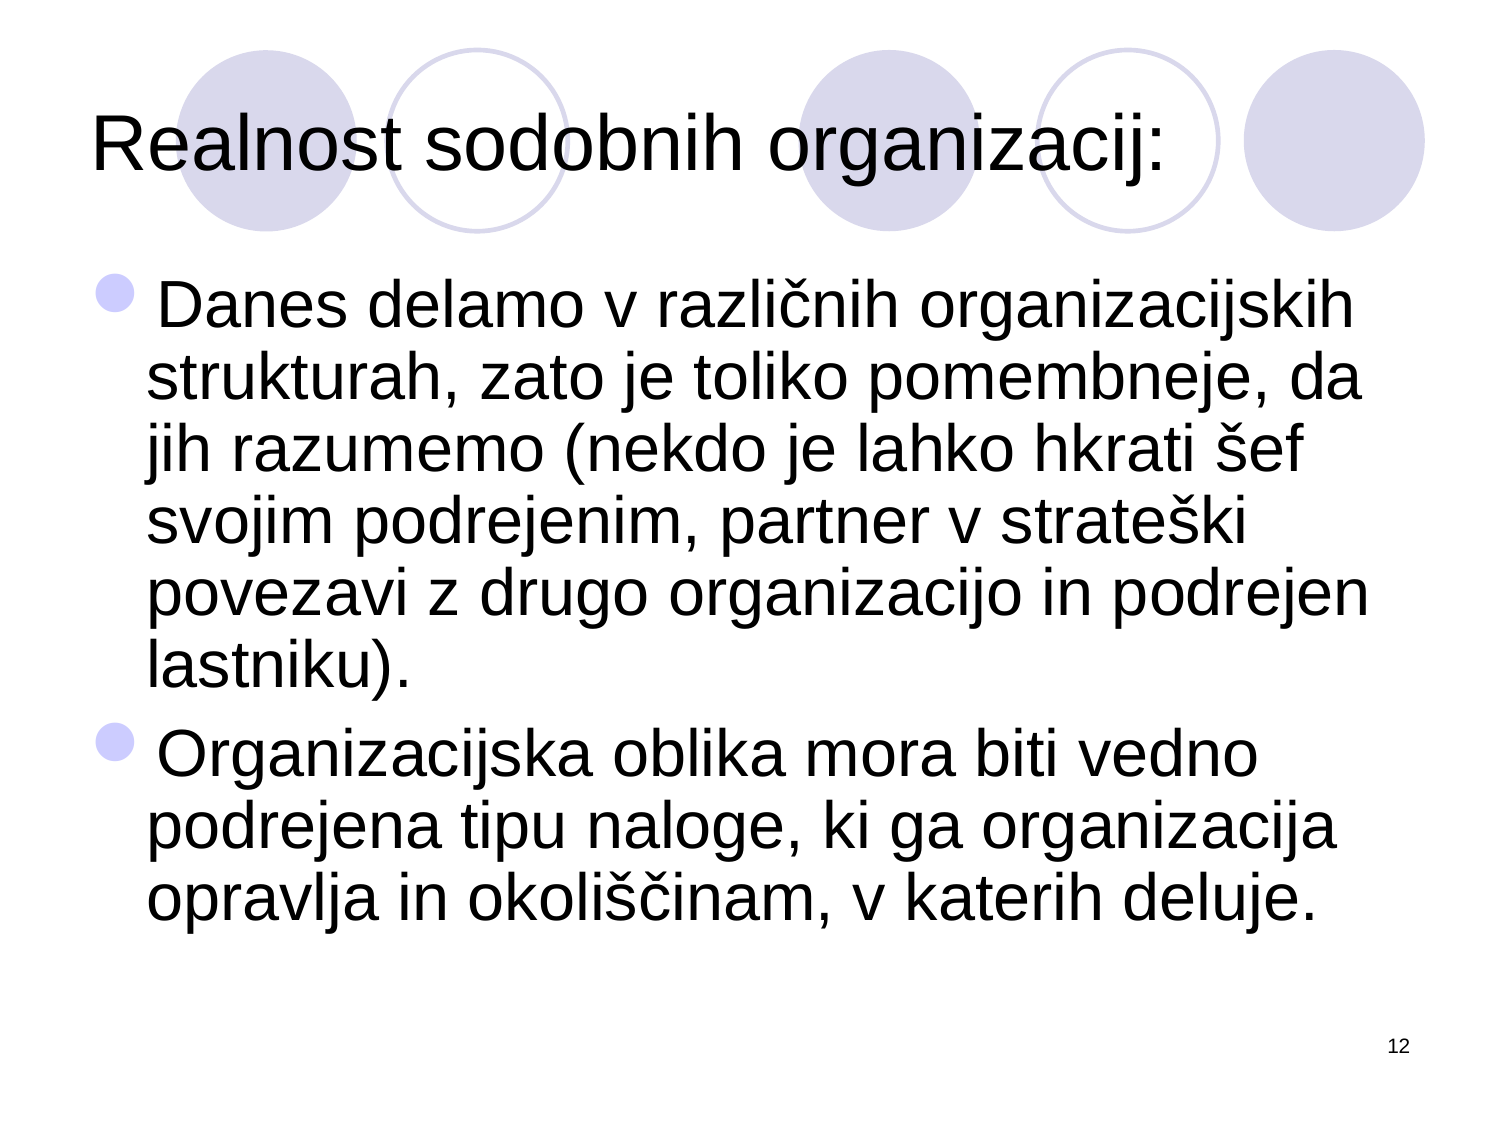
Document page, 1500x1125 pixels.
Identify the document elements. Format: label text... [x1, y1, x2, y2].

text_box <number> [1074, 1025, 1426, 1101]
list Danes delamo v različnih organizacijskih strukturah, zato je toliko pomembneje, da jih razumemo (nekdo je lahko hkrati šef svojim podrejenim, partner v strateški povezavi z drugo organizacijo in podrejen lastniku). Organizacijska oblika mora biti vedno podrejena tipu naloge, ki ga organizacija opravlja in okoliščinam, v katerih deluje. [75, 262, 1426, 1006]
title Realnost sodobnih organizacij: [75, 45, 1426, 233]
